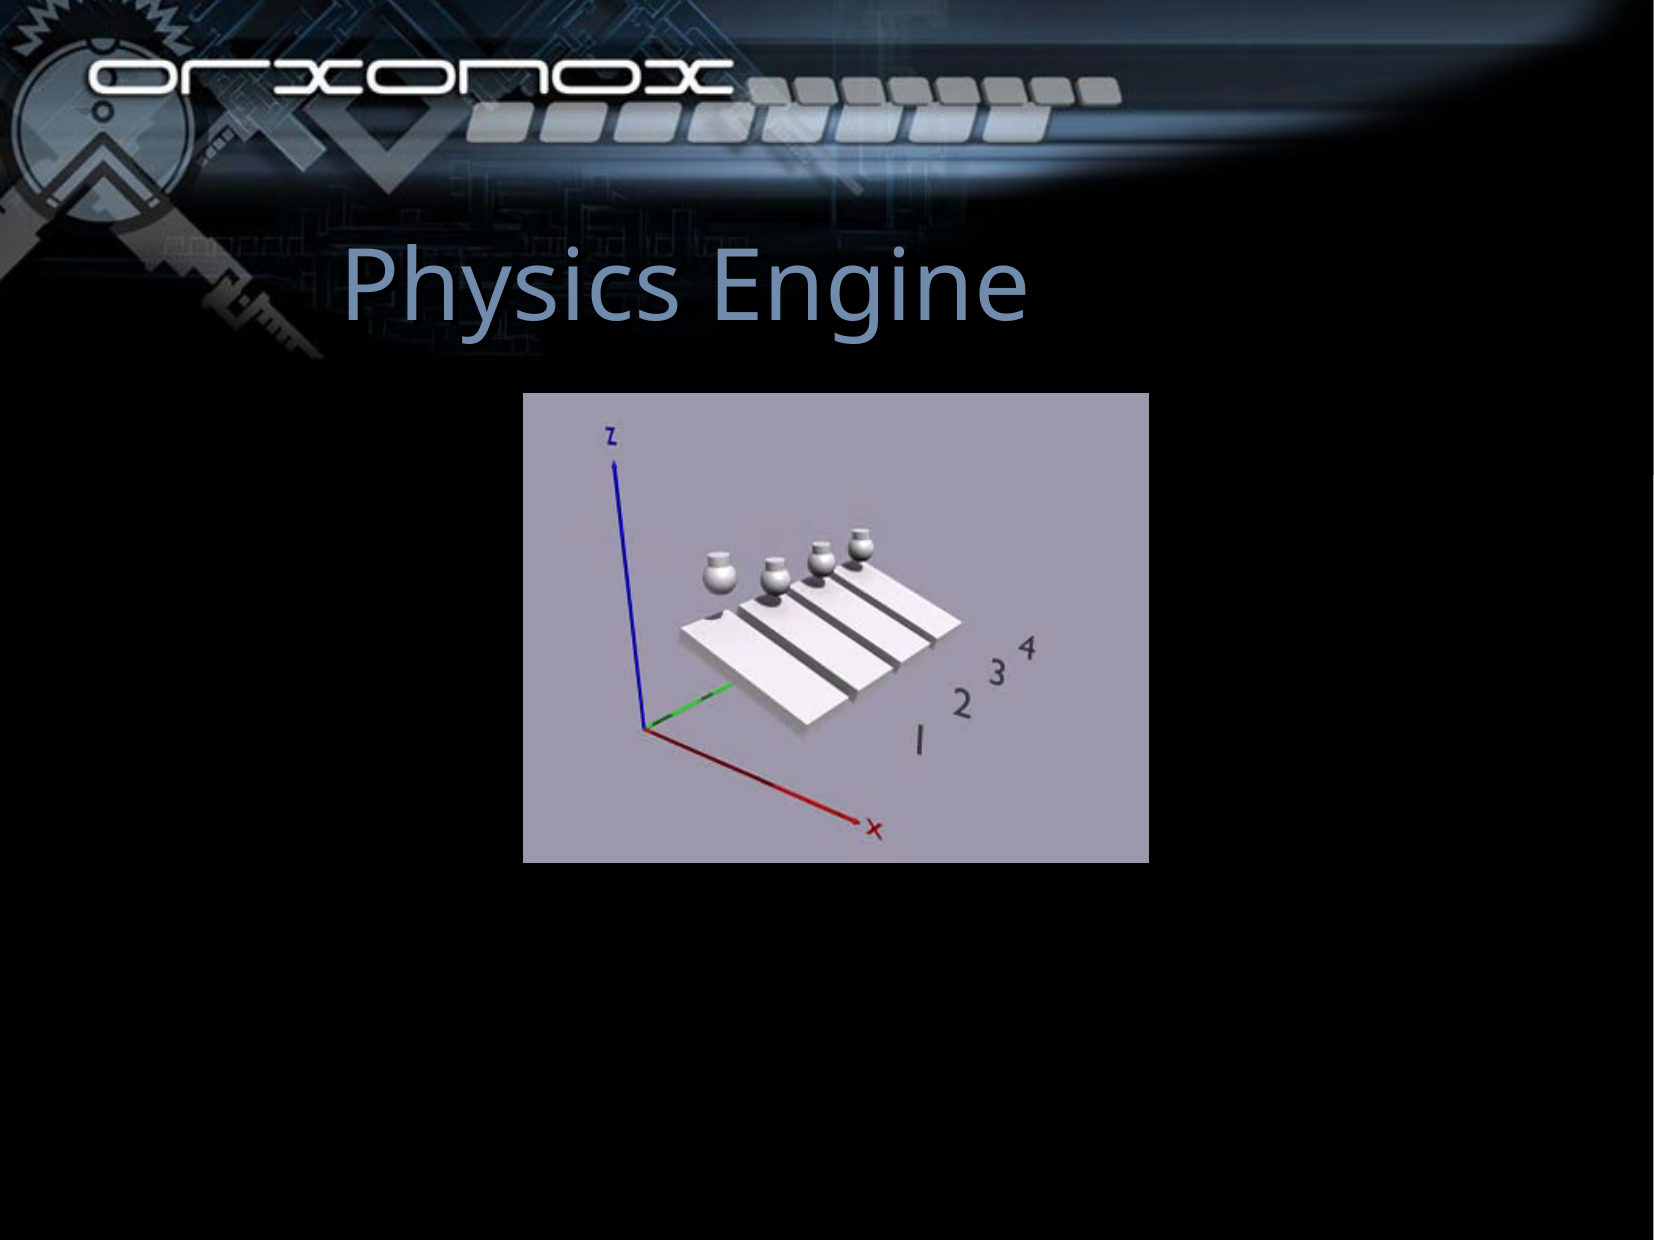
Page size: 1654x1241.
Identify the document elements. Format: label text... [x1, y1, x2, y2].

text_box Physics Engine [324, 205, 1300, 337]
picture [0, 0, 1654, 863]
